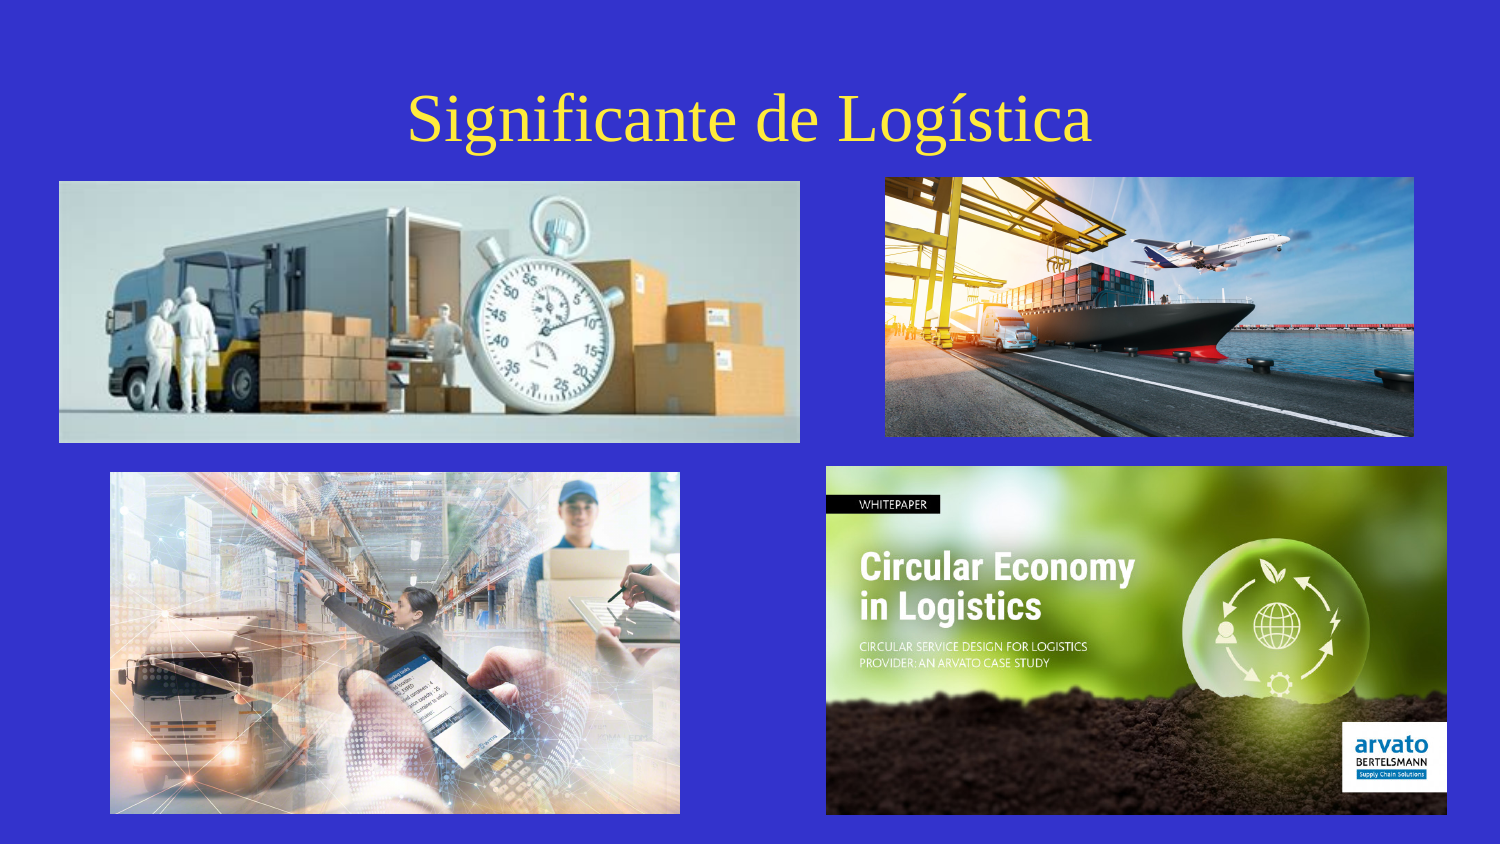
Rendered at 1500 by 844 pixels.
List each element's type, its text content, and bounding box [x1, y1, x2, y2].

picture [885, 177, 1414, 437]
picture [826, 466, 1447, 815]
title Significante de Logística [112, 29, 1388, 207]
picture [110, 472, 680, 814]
picture [59, 181, 800, 443]
